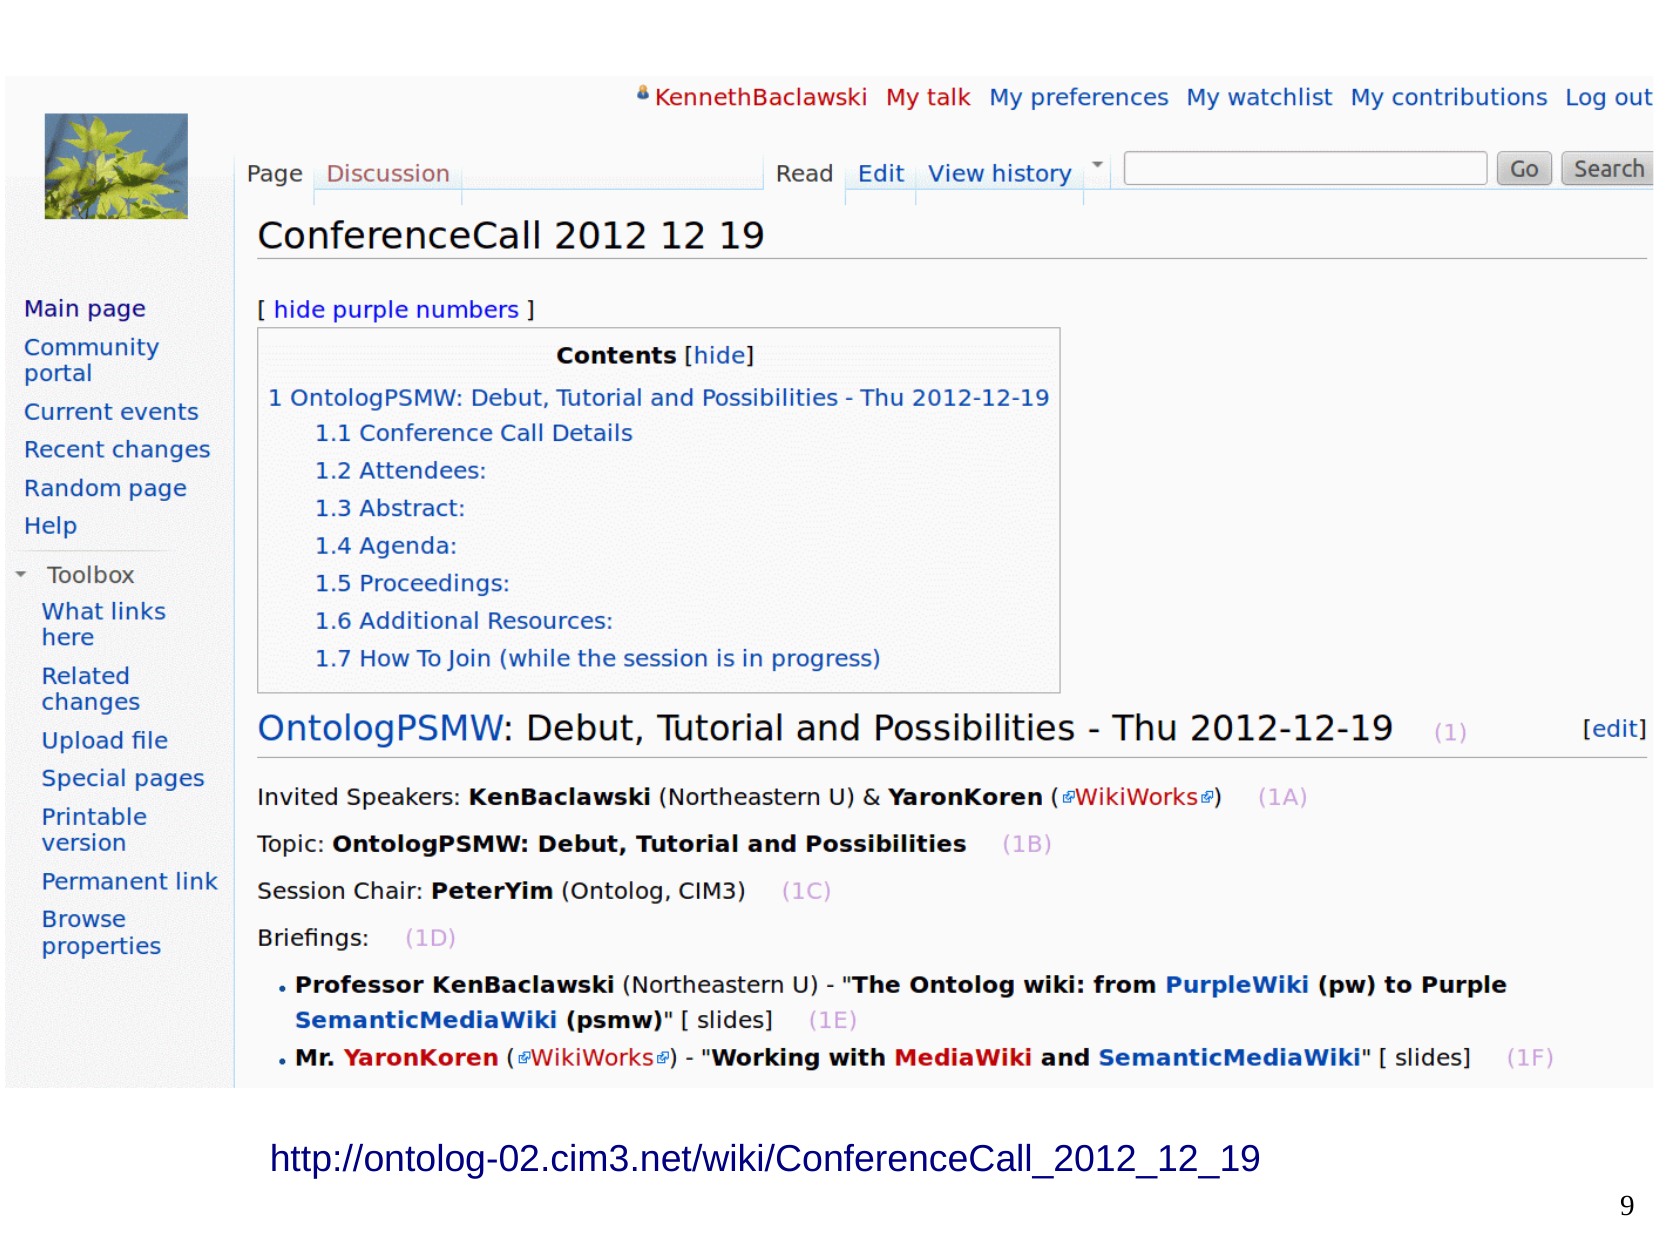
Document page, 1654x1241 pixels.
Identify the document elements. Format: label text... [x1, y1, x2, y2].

picture [5, 76, 1654, 1088]
text_box http://ontolog-02.cim3.net/wiki/ConferenceCall_2012_12_19 [255, 1130, 1306, 1201]
